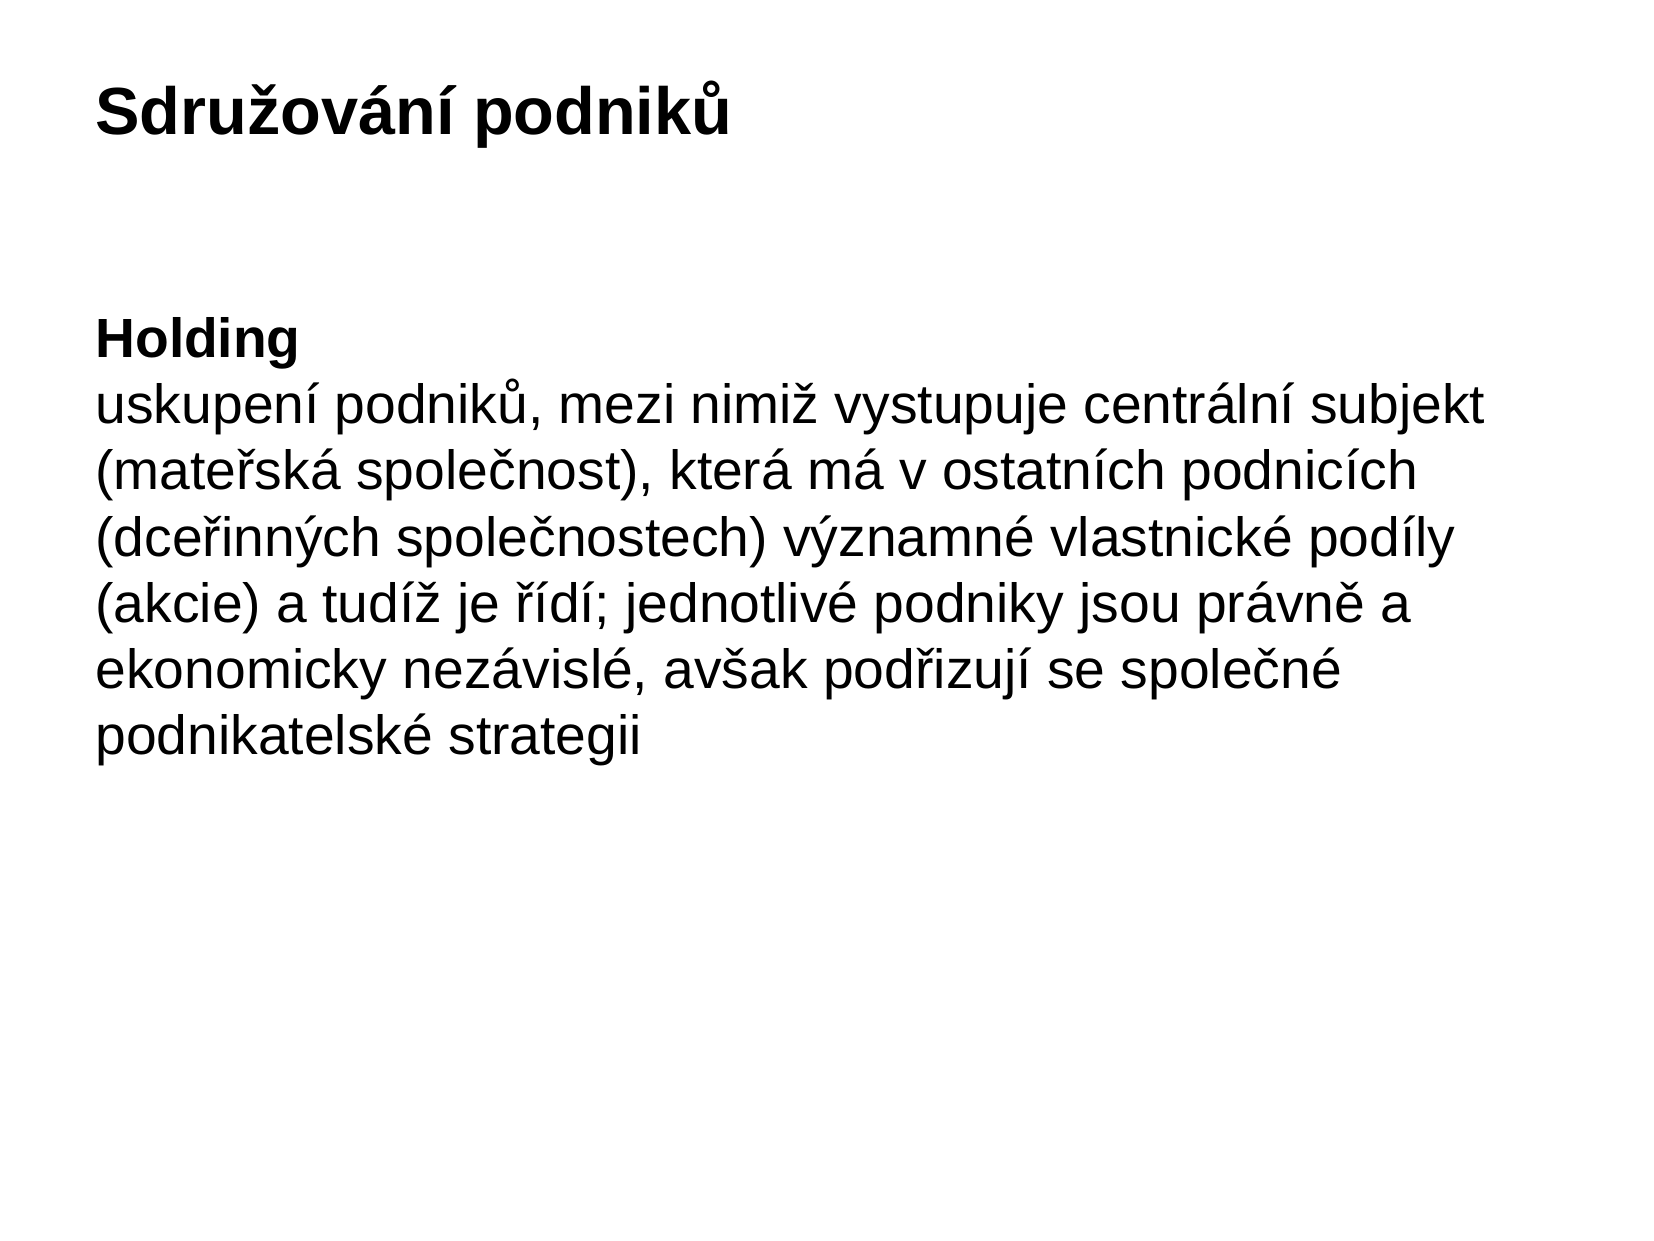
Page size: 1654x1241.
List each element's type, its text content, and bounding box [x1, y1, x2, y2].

text_box Holding uskupení podniků, mezi nimiž vystupuje centrální subjekt (mateřská společnost), která má v ostatních podnicích (dceřinných společnostech) významné vlastnické podíly (akcie) a tudíž je řídí; jednotlivé podniky jsou právně a ekonomicky nezávislé, avšak podřizují se společné podnikatelské strategii [45, 294, 1582, 774]
text_box Sdružování podniků [45, 60, 748, 156]
